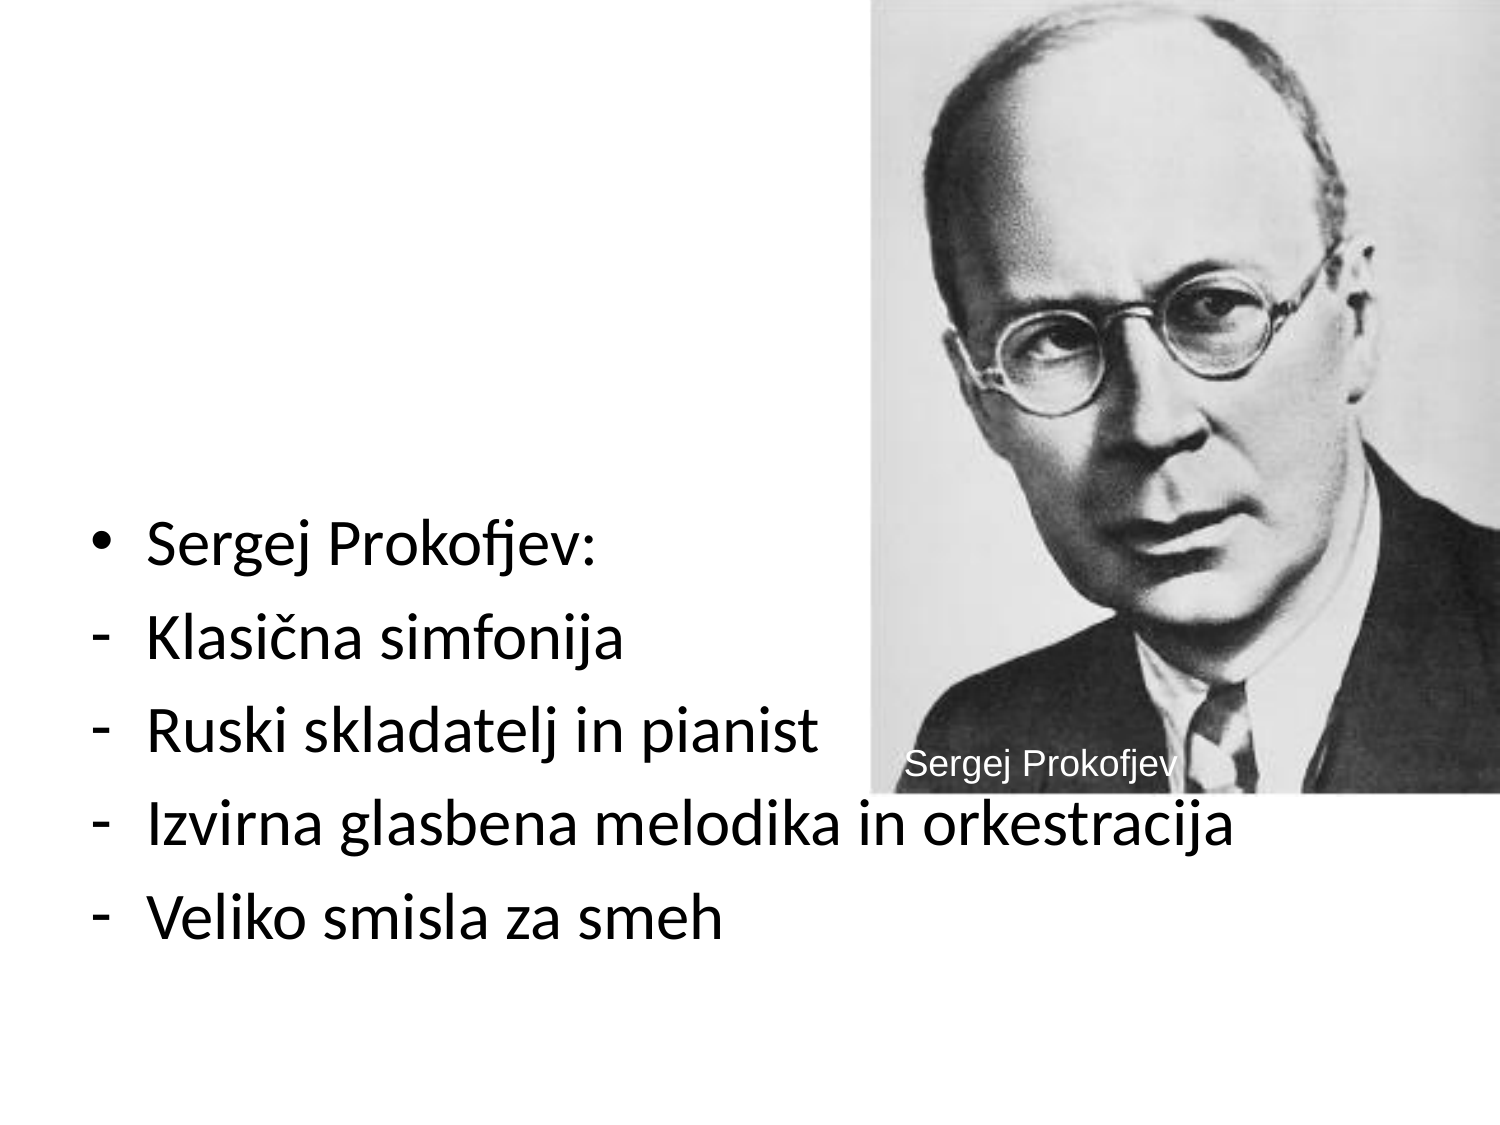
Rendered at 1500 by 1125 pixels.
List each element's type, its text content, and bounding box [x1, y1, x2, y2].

text_box Sergej Prokofjev [888, 731, 1194, 792]
picture [869, 0, 1500, 797]
list Sergej Prokofjev: Klasična simfonija Ruski skladatelj in pianist Izvirna glasbena melodika in orkestracija Veliko smisla za smeh [75, 491, 1425, 1071]
